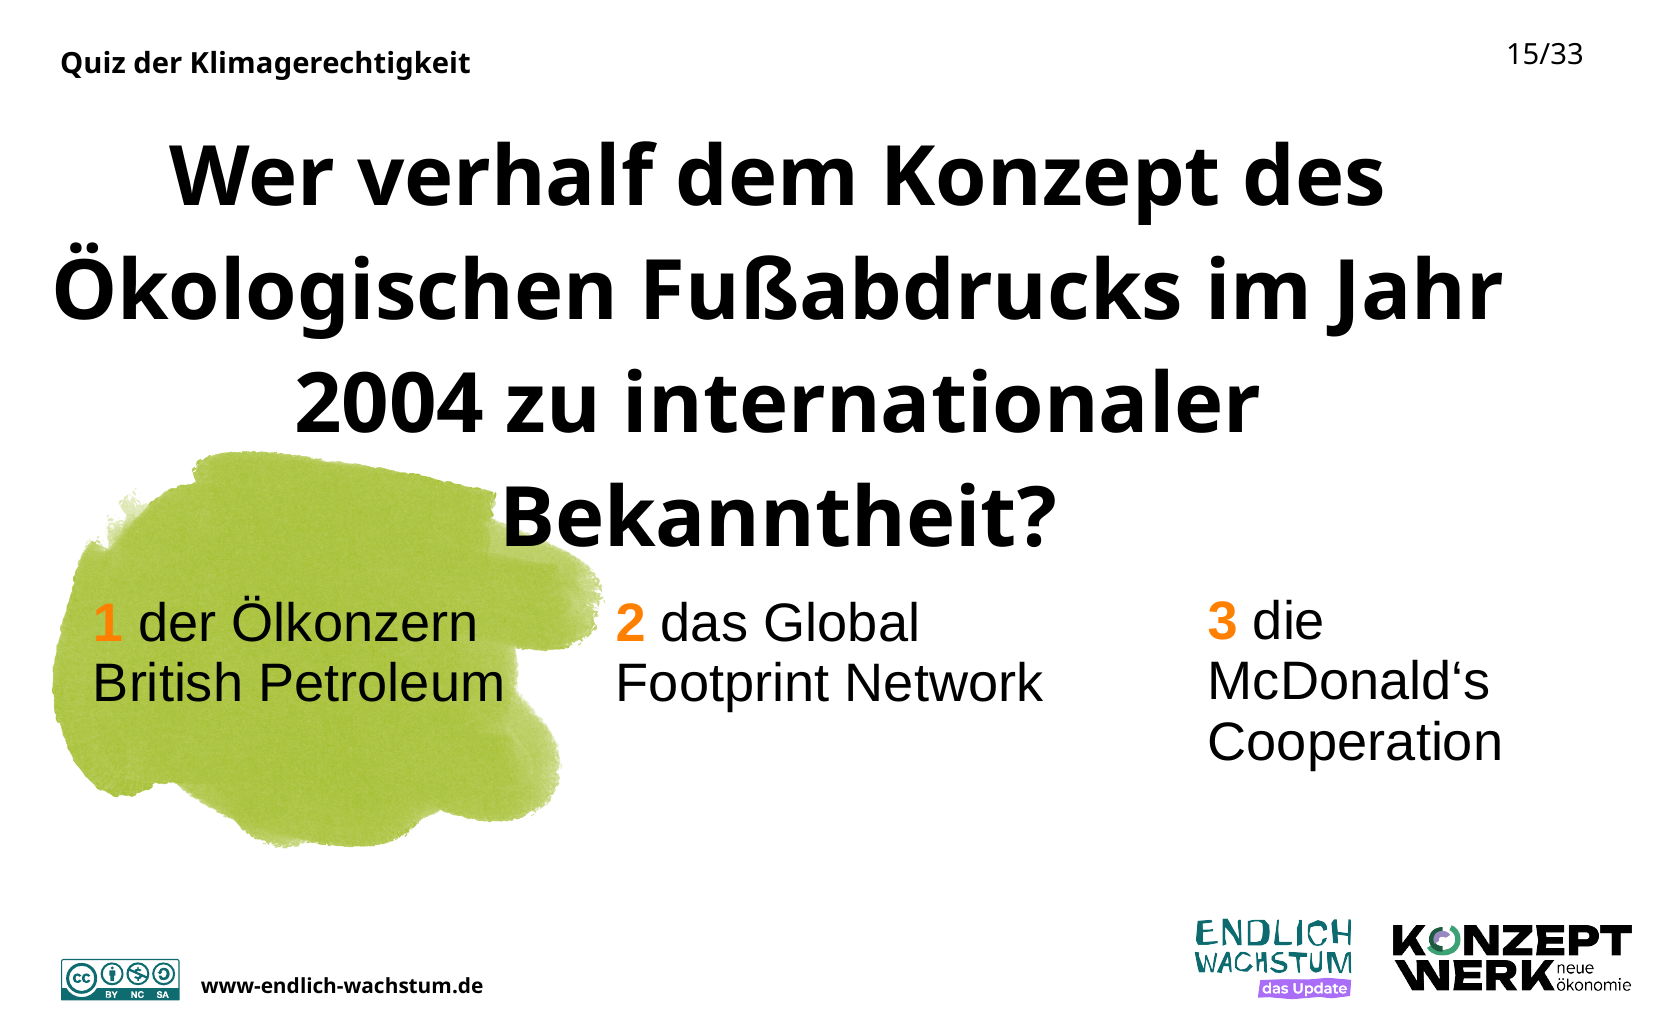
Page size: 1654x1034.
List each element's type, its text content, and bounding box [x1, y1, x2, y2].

text_box 1 der Ölkonzern British Petroleum [7, 584, 531, 842]
picture [1176, 900, 1374, 1011]
picture [51, 792, 606, 849]
title Wer verhalf dem Konzept des Ökologischen Fußabdrucks im Jahr 2004 zu internationaler Bekanntheit? [51, 116, 1540, 586]
picture [1387, 917, 1636, 997]
text_box 2 das Global Footprint Network [531, 584, 1071, 792]
text_box 3 die McDonald‘s Cooperation [1122, 583, 1583, 780]
